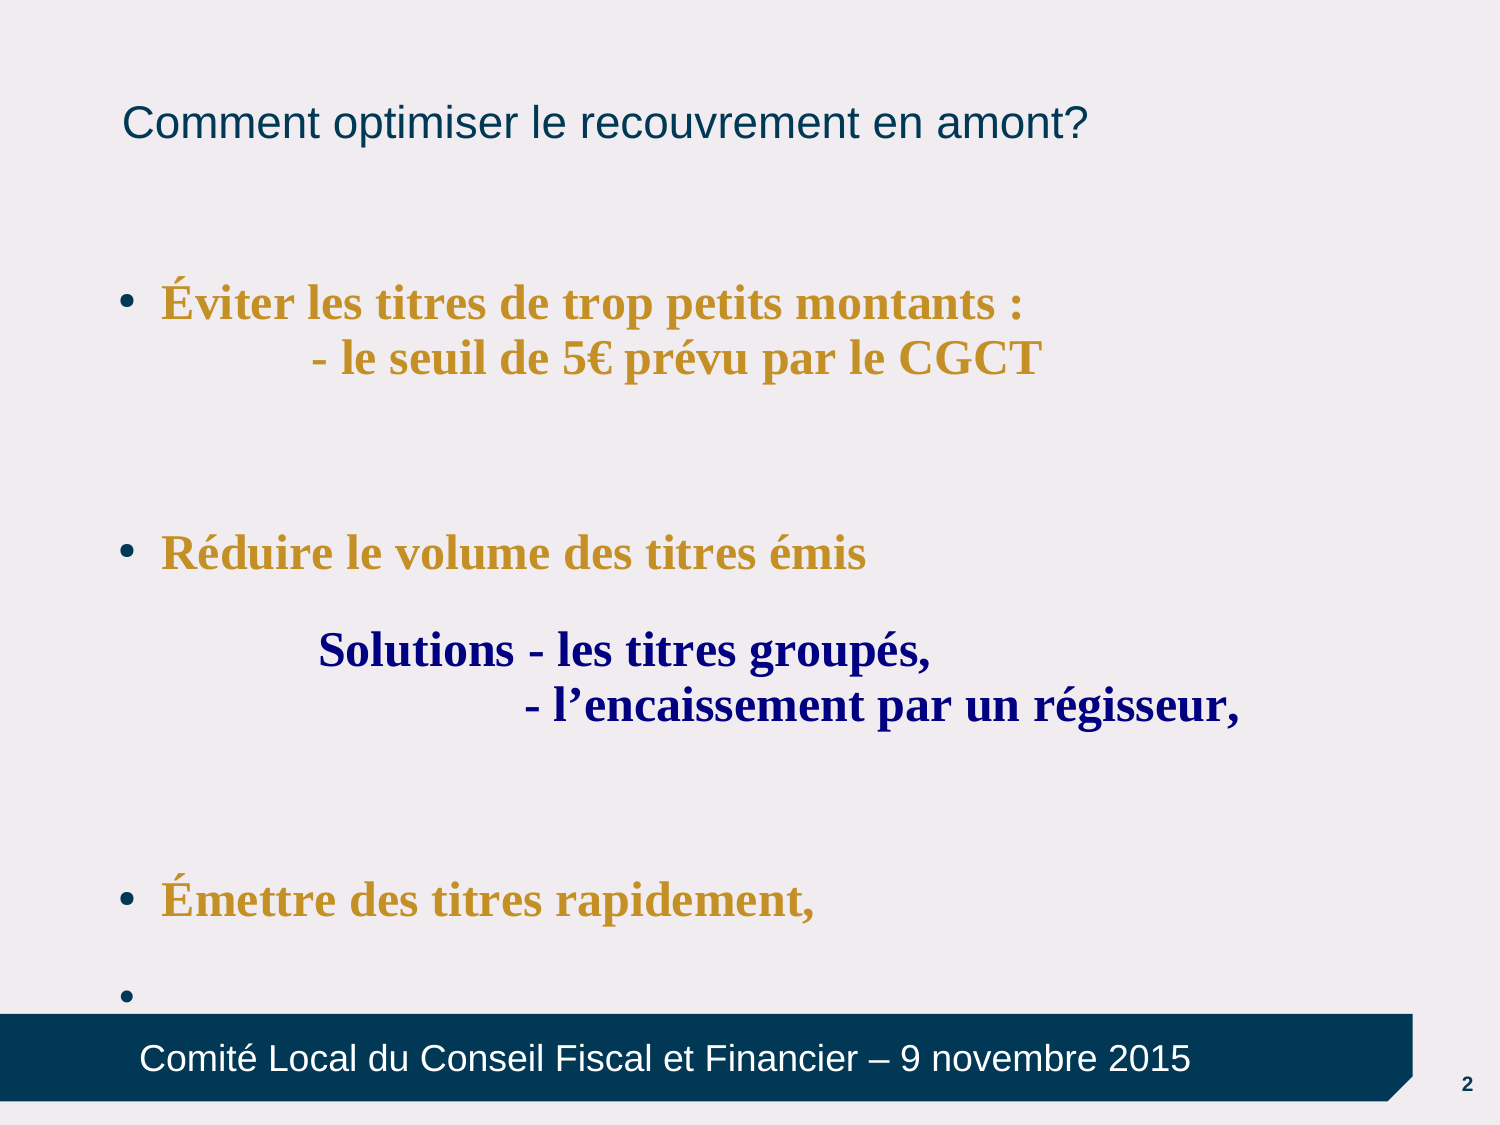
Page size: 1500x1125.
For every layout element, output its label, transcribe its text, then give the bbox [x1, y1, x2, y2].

list Éviter les titres de trop petits montants : - le seuil de 5€ prévu par le CGCT Réduire le volume des titres émis Solutions - les titres groupés, - l’encaissement par un régisseur, Émettre des titres rapidement, [118, 803, 1375, 1125]
title Comment optimiser le recouvrement en amont? [121, 68, 1438, 155]
text_box [44, 155, 1462, 803]
